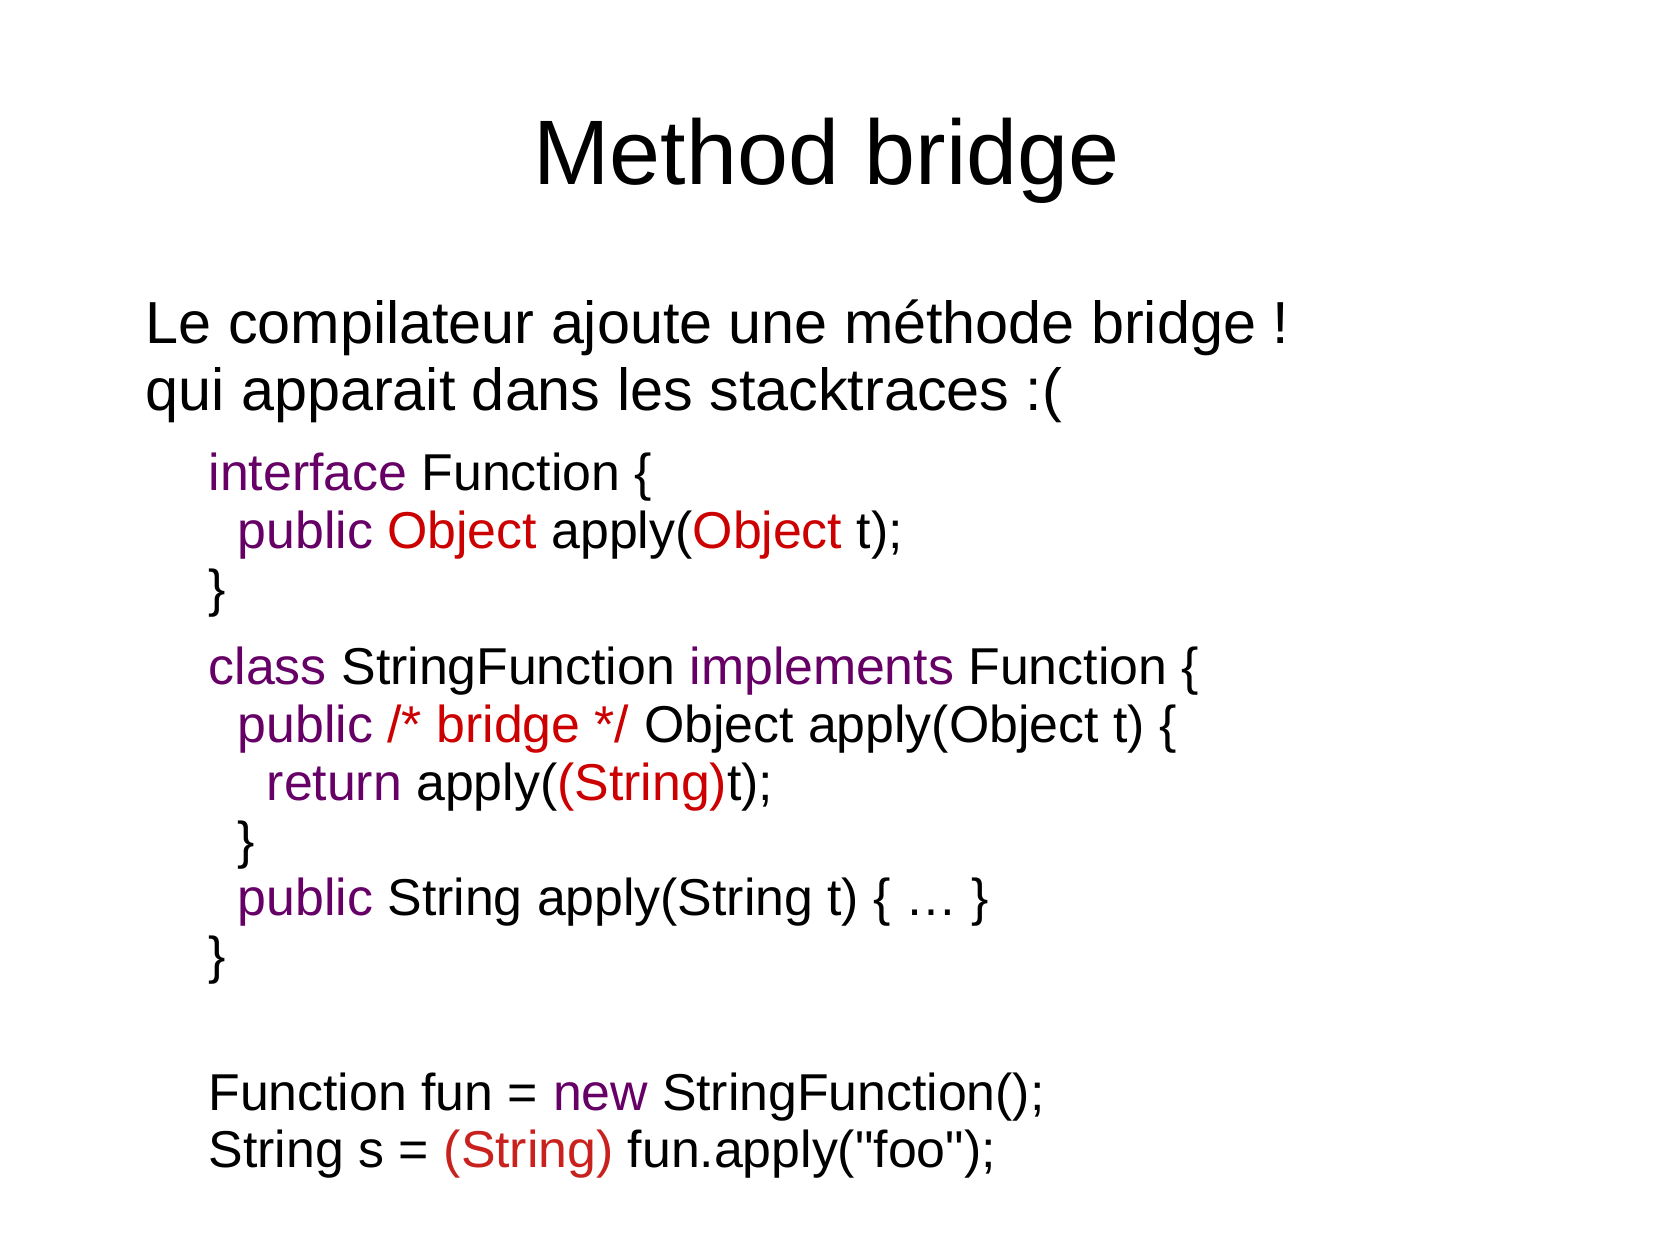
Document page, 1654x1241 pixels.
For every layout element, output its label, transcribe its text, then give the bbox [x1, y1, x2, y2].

title Method bridge [82, 49, 1571, 257]
list Le compilateur ajoute une méthode bridge ! qui apparait dans les stacktraces :( interface Function { public Object apply(Object t); } class StringFunction implements Function { public /* bridge */ Object apply(Object t) { return apply((String)t); } public String apply(String t) { … } } Function fun = new StringFunction(); String s = (String) fun.apply("foo"); [82, 290, 1571, 1186]
